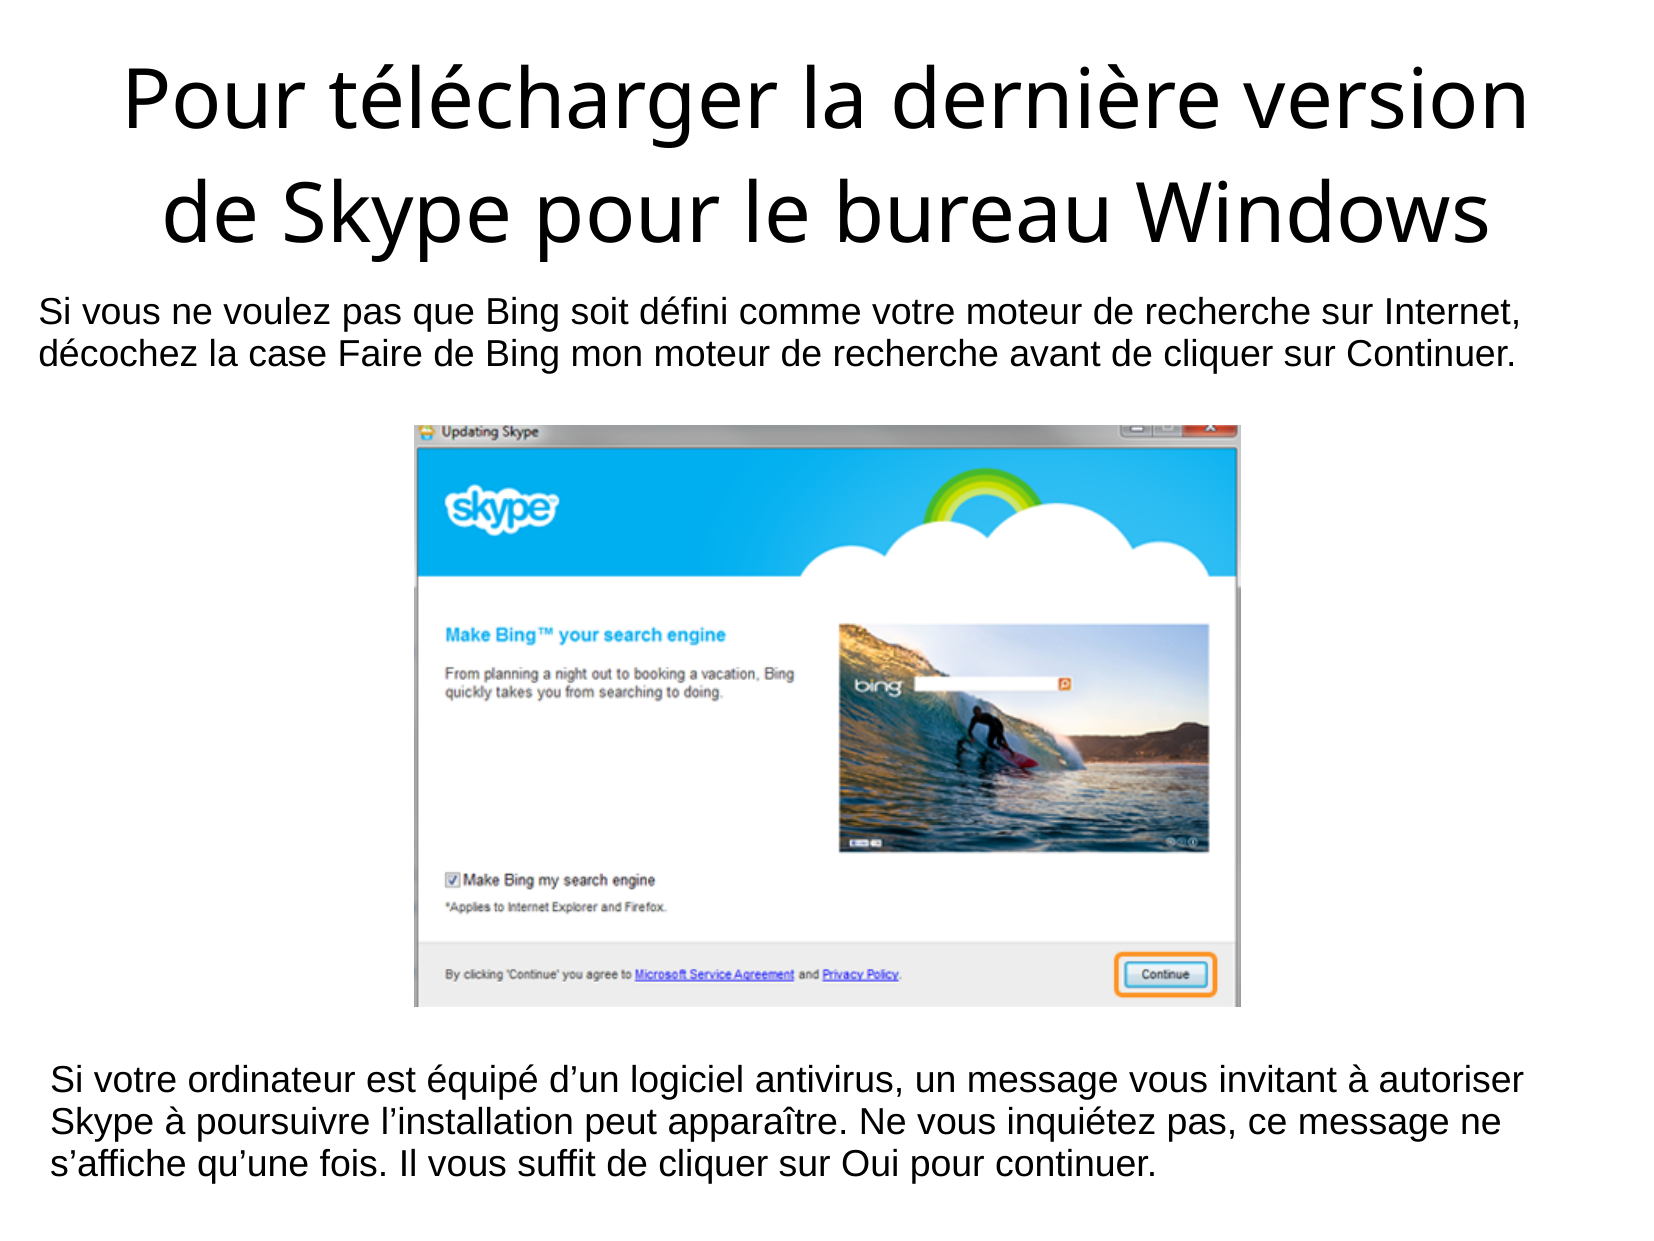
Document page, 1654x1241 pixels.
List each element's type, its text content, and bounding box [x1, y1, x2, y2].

title Pour télécharger la dernière version de Skype pour le bureau Windows [82, 36, 1571, 270]
text_box Si votre ordinateur est équipé d’un logiciel antivirus, un message vous invitant à autoriser Skype à poursuivre l’installation peut apparaître. Ne vous inquiétez pas, ce message ne s’affiche qu’une fois. Il vous suffit de cliquer sur Oui pour continuer. [35, 1051, 1607, 1193]
picture [414, 425, 1241, 1007]
text_box Si vous ne voulez pas que Bing soit défini comme votre moteur de recherche sur Internet, décochez la case Faire de Bing mon moteur de recherche avant de cliquer sur Continuer. [23, 283, 1619, 383]
